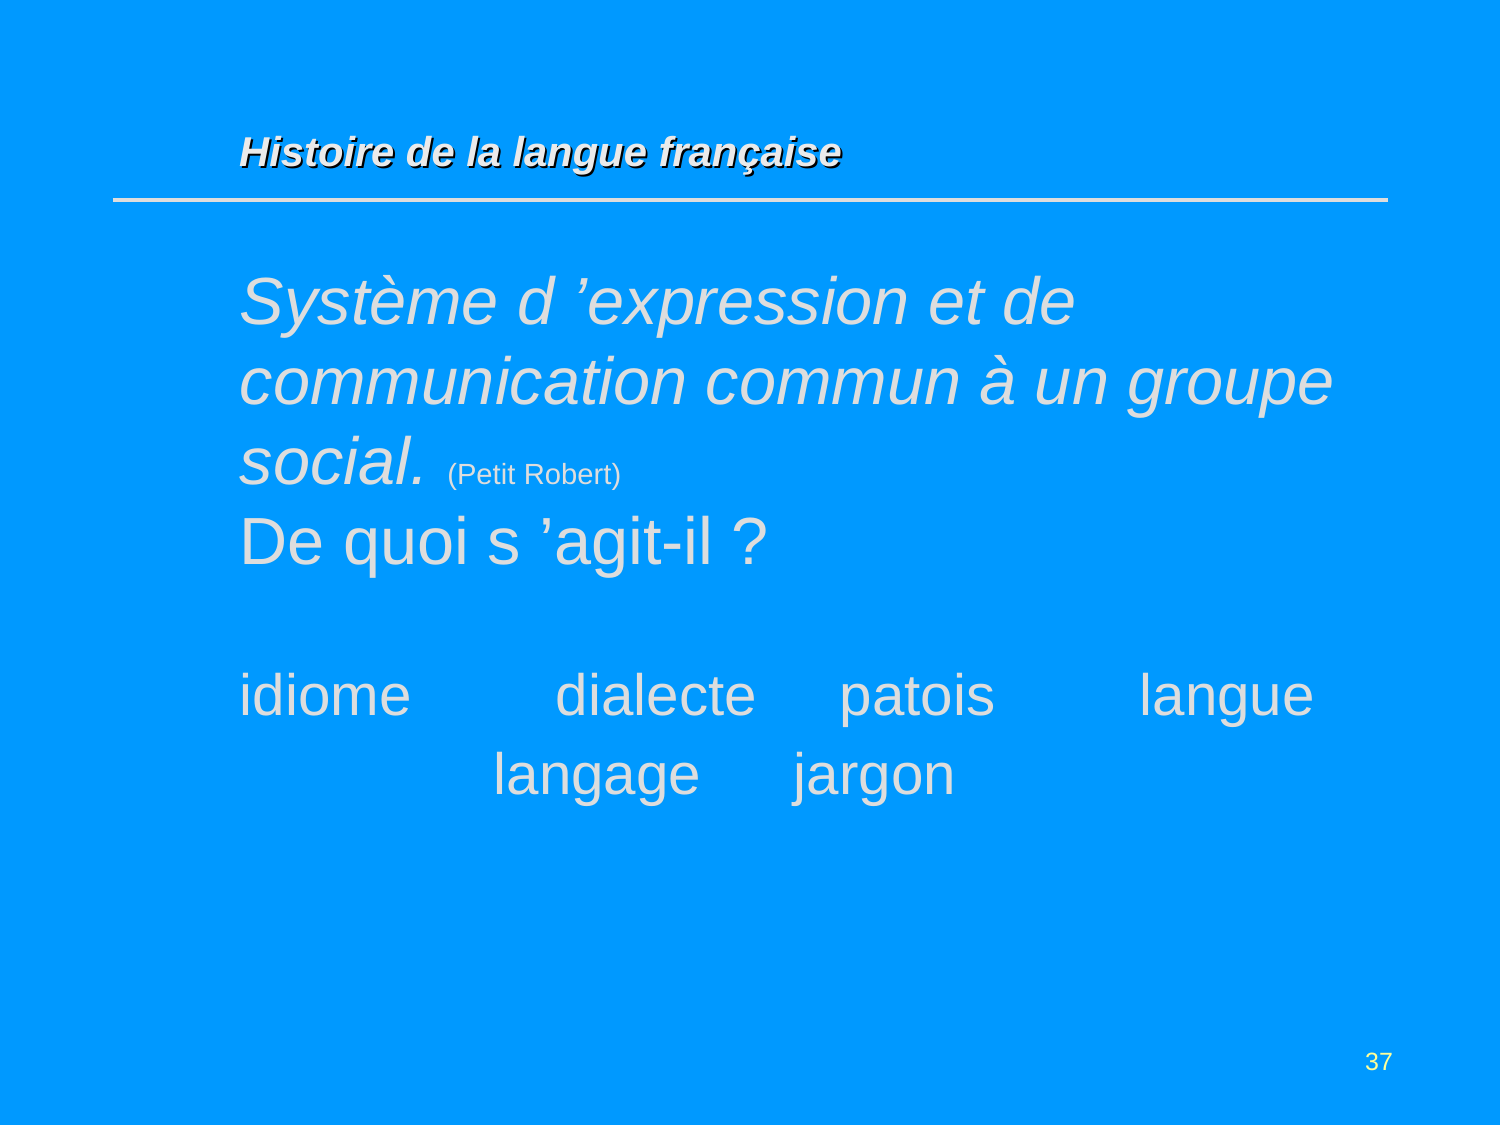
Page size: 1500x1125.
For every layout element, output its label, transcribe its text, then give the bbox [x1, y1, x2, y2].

text_box Système d ’expression et de communication commun à un groupe social. (Petit Robert) De quoi s ’agit-il ? idiome dialecte patois langue langage jargon [225, 249, 1363, 816]
text_box Histoire de la langue française [224, 116, 858, 183]
